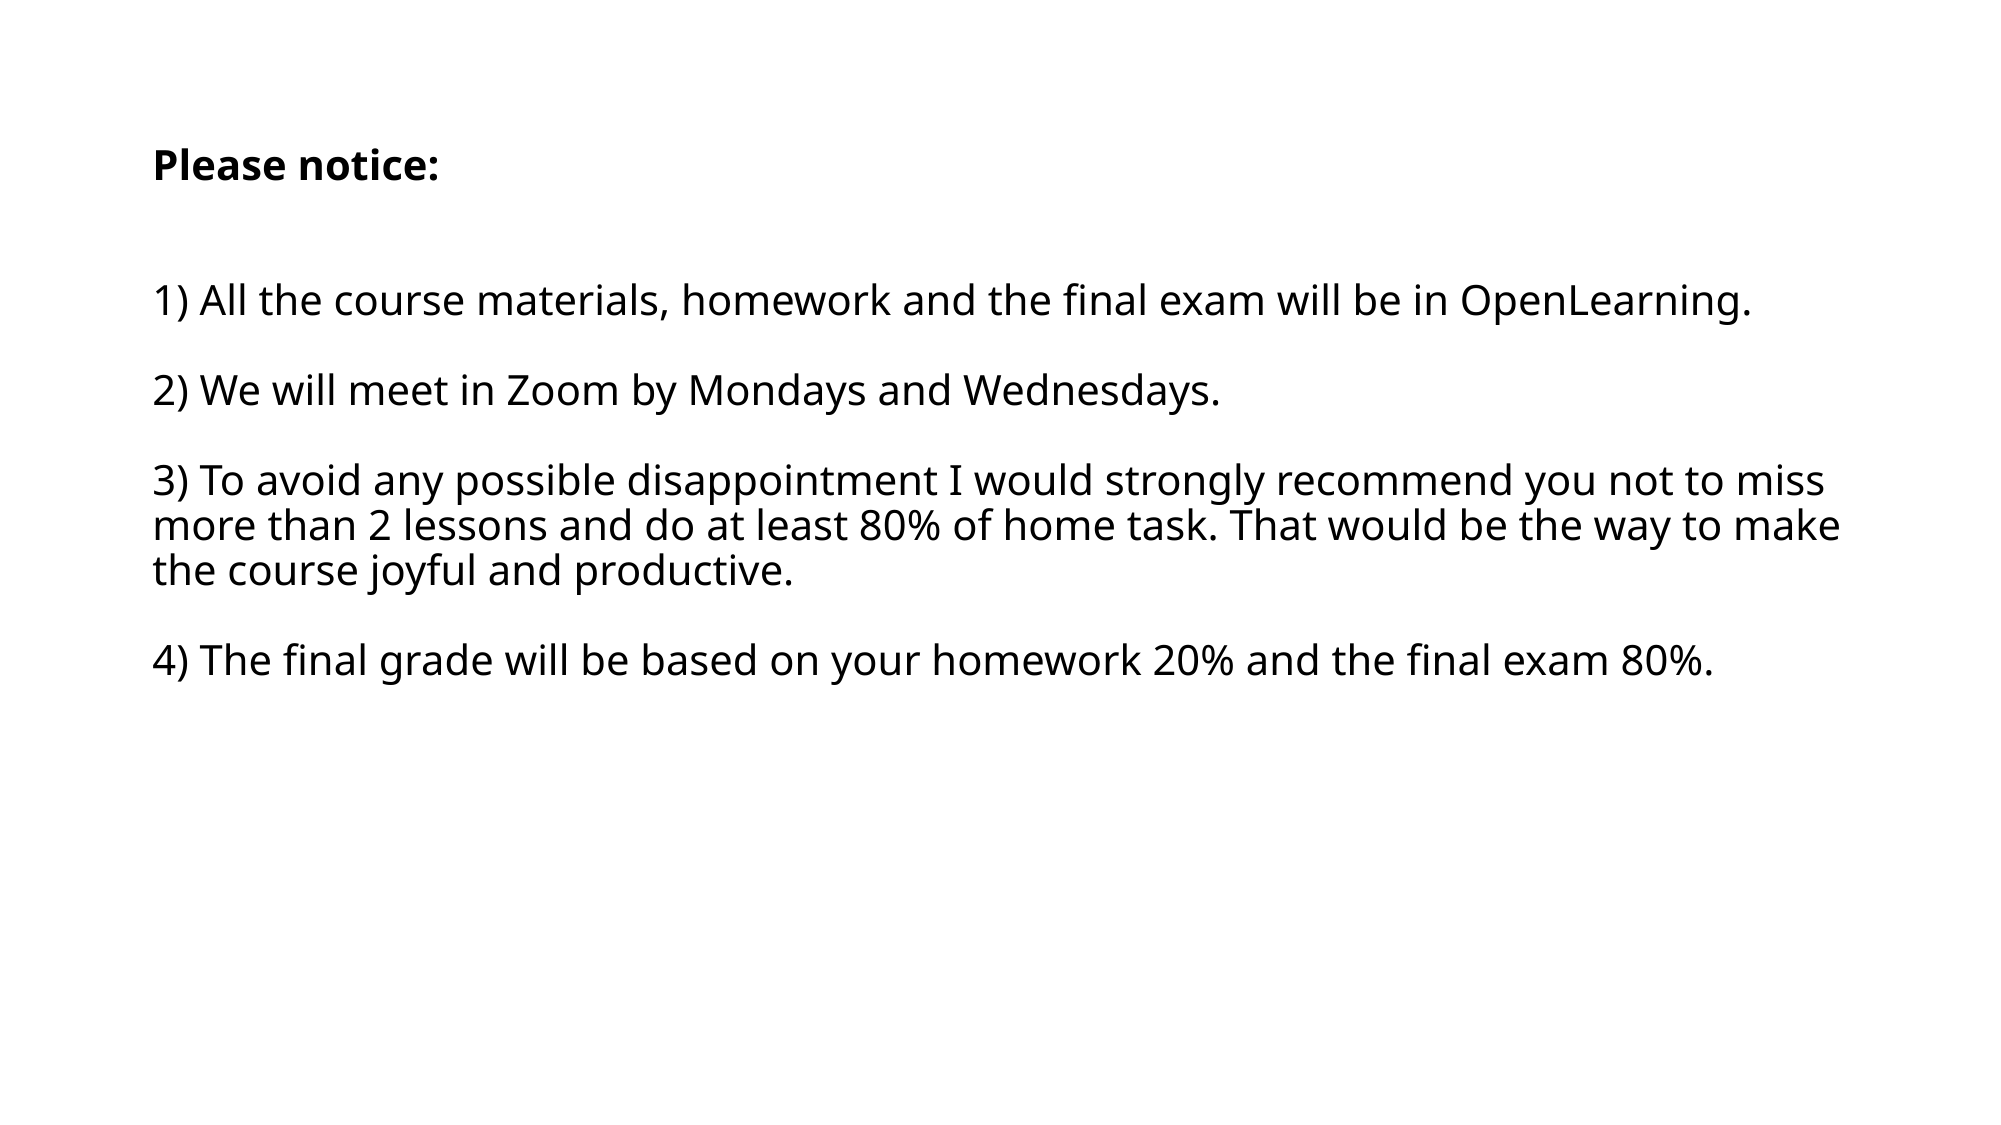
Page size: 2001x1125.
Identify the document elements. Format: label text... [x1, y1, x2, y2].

title Please notice: 1) All the course materials, homework and the final exam will be in OpenLearning. 2) We will meet in Zoom by Mondays and Wednesdays. 3) To avoid any possible disappointment I would strongly recommend you not to miss more than 2 lessons and do at least 80% of home task. That would be the way to make the course joyful and productive. 4) The final grade will be based on your homework 20% and the final exam 80%. [137, 59, 1863, 869]
